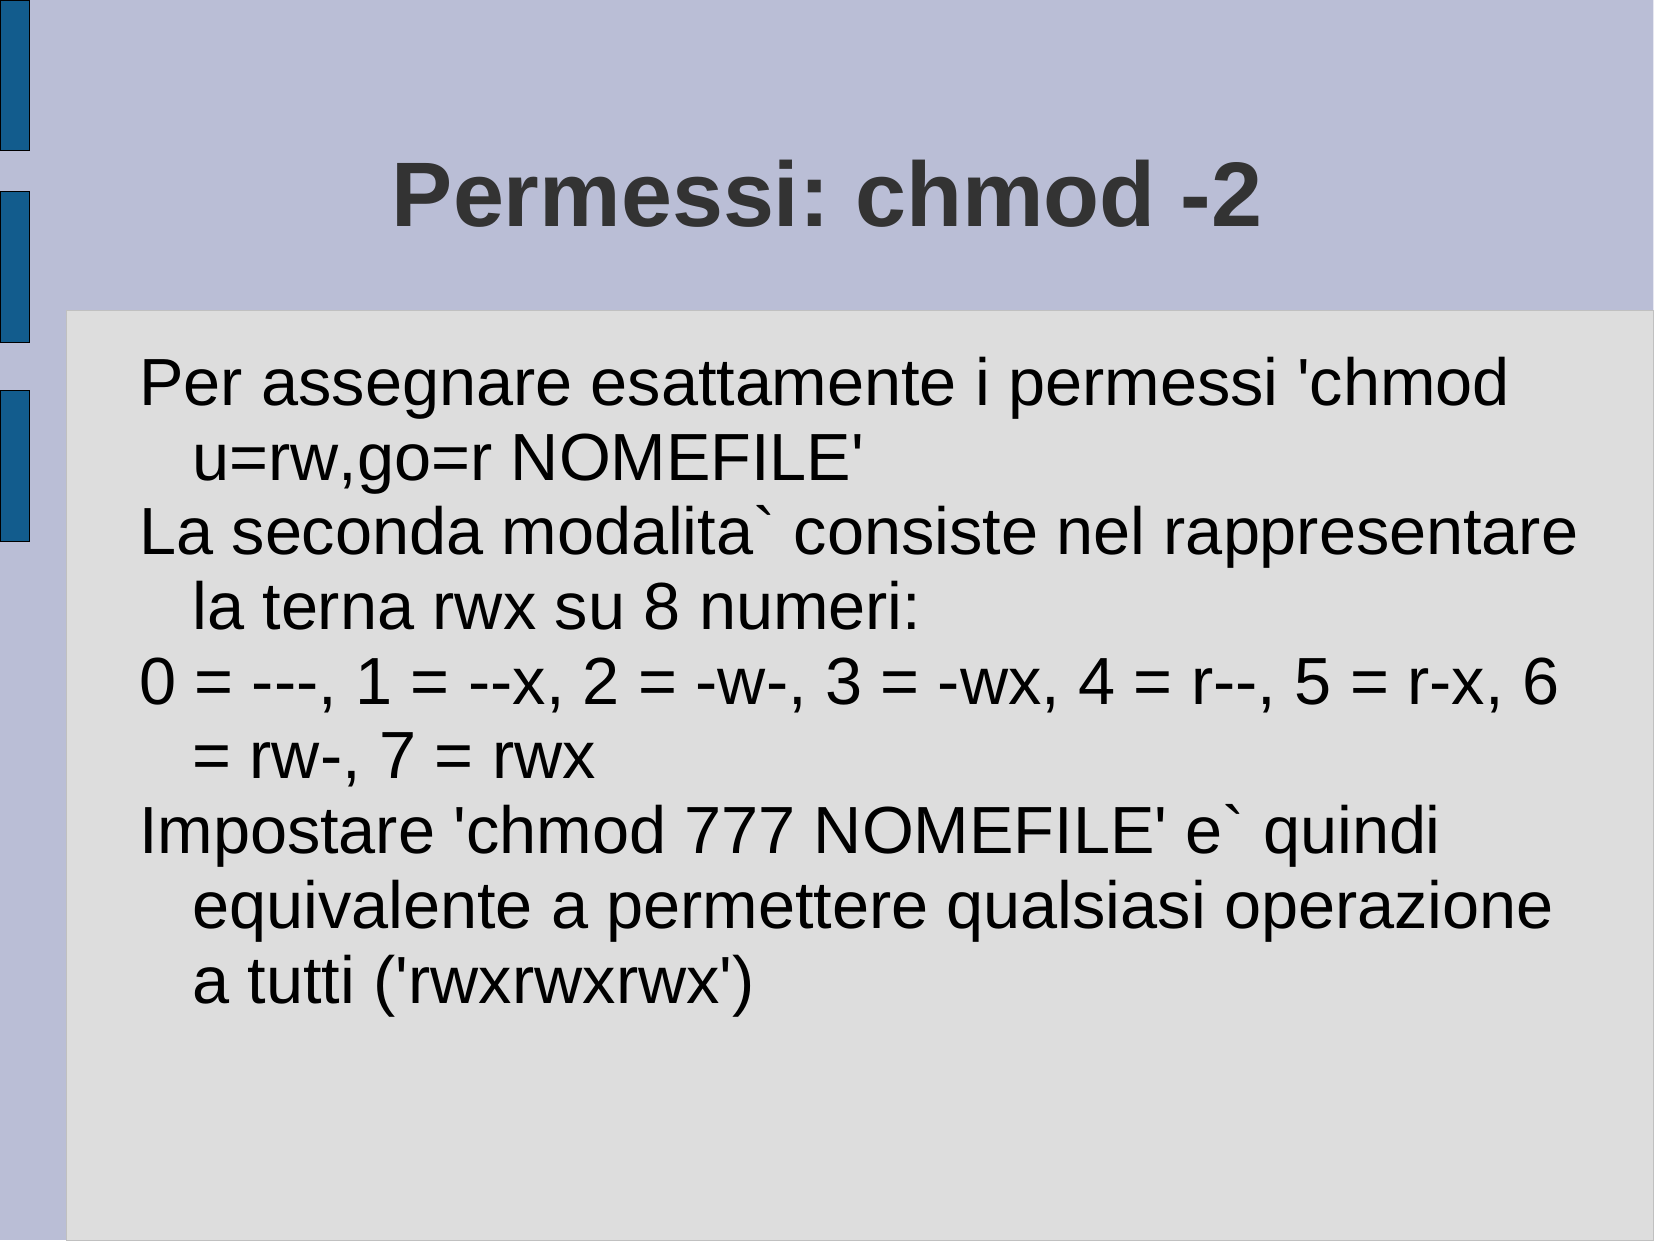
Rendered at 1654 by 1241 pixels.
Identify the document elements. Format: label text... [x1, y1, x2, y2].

list Per assegnare esattamente i permessi 'chmod u=rw,go=r NOMEFILE' La seconda modalita` consiste nel rappresentare la terna rwx su 8 numeri: 0 = ---, 1 = --x, 2 = -w-, 3 = -wx, 4 = r--, 5 = r-x, 6 = rw-, 7 = rwx Impostare 'chmod 777 NOMEFILE' e` quindi equivalente a permettere qualsiasi operazione a tutti ('rwxrwxrwx') [121, 344, 1595, 1182]
title Permessi: chmod -2 [121, 91, 1534, 299]
